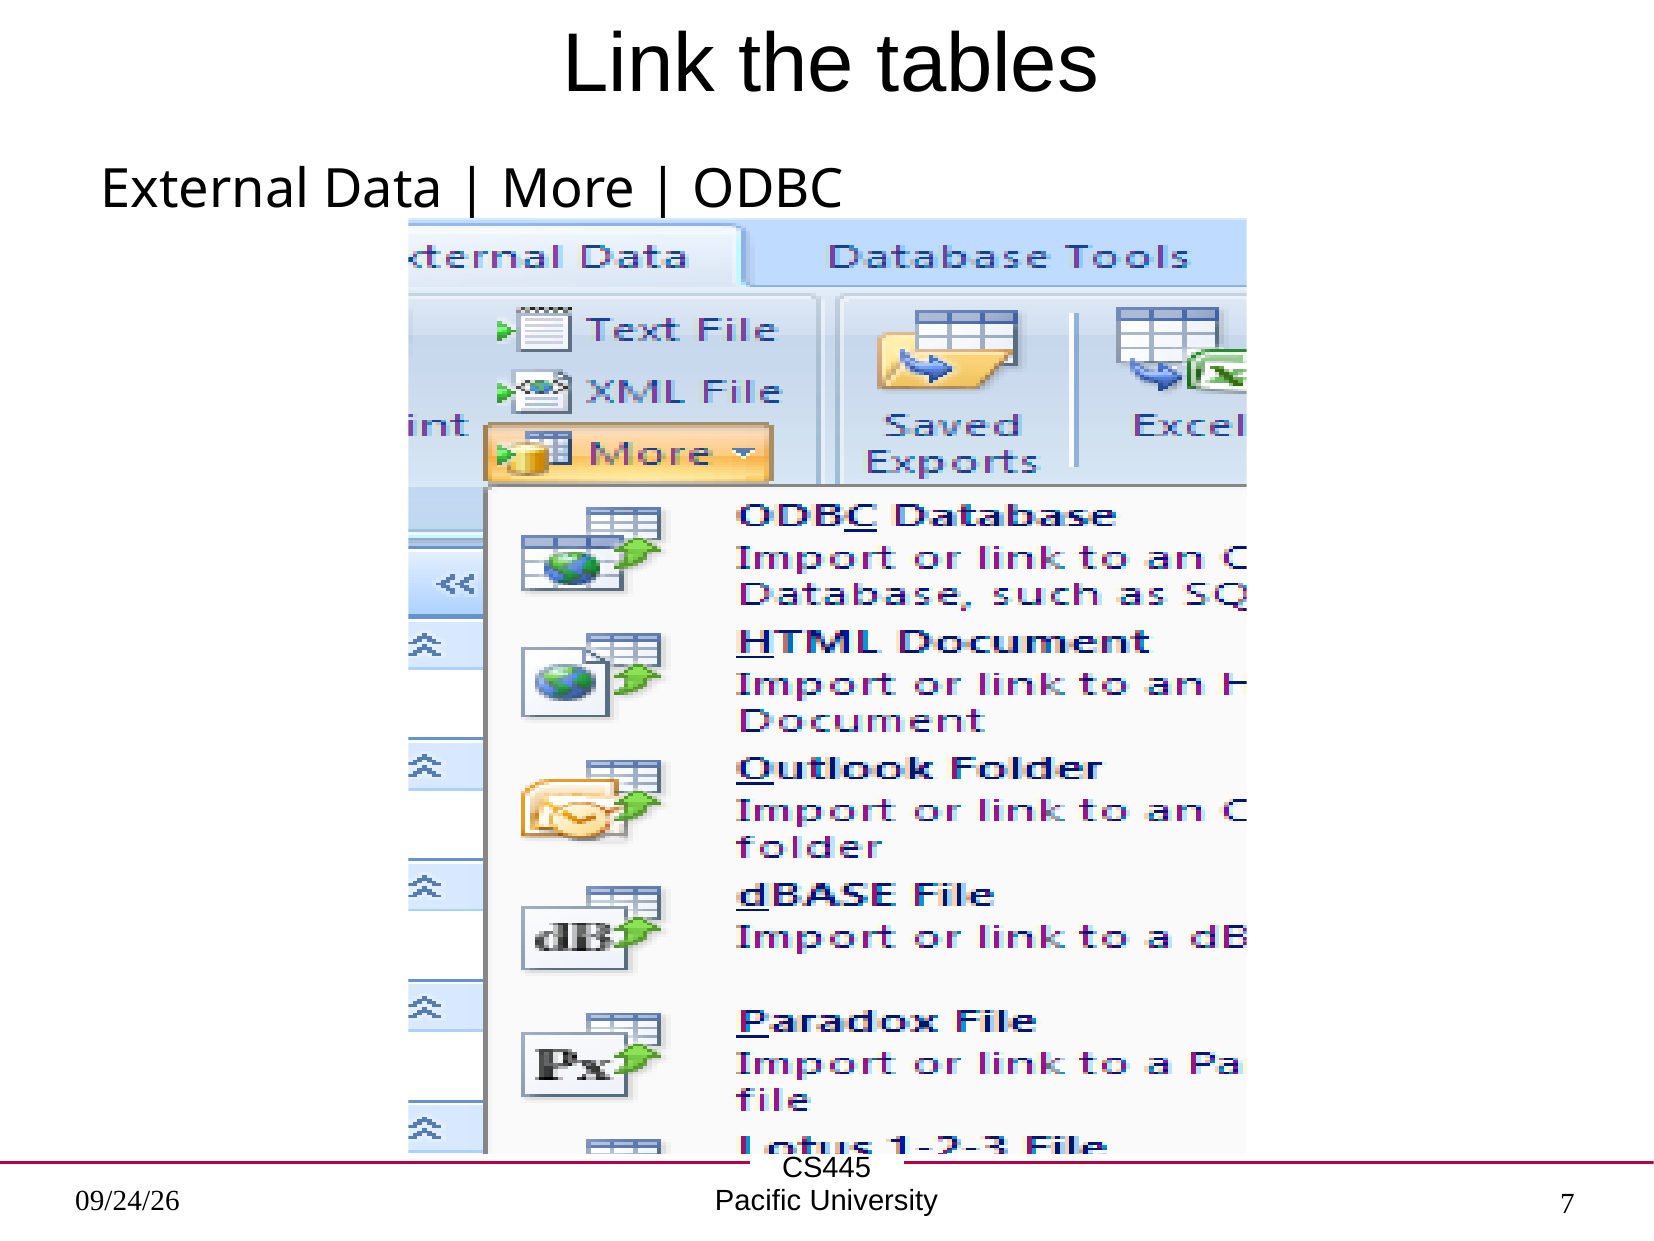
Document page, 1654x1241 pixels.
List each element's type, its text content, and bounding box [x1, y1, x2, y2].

title Link the tables [86, 15, 1576, 109]
list External Data | More | ODBC [82, 150, 1571, 1111]
picture [408, 218, 1247, 1154]
